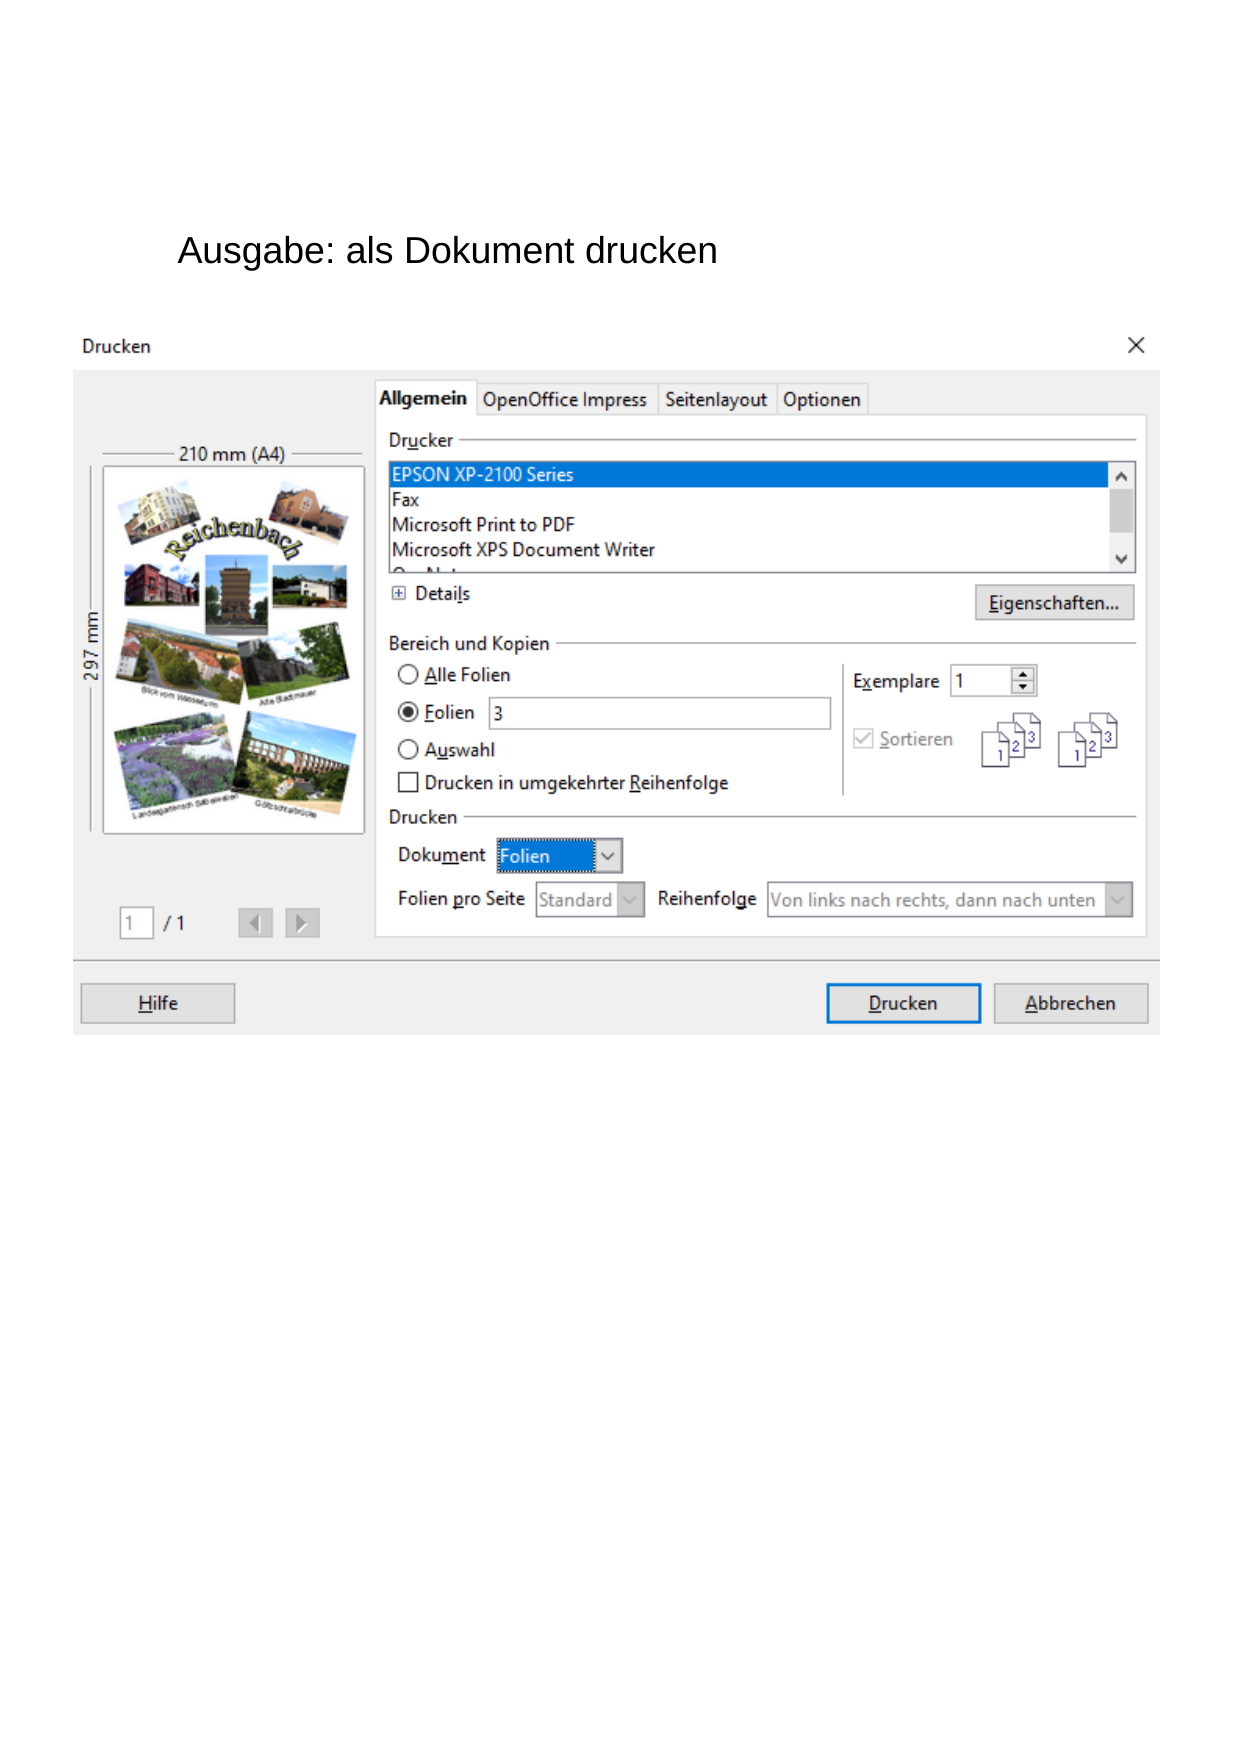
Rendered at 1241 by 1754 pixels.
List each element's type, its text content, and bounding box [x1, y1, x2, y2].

text_box Ausgabe: als Dokument drucken [162, 222, 734, 280]
picture [73, 325, 1160, 1035]
